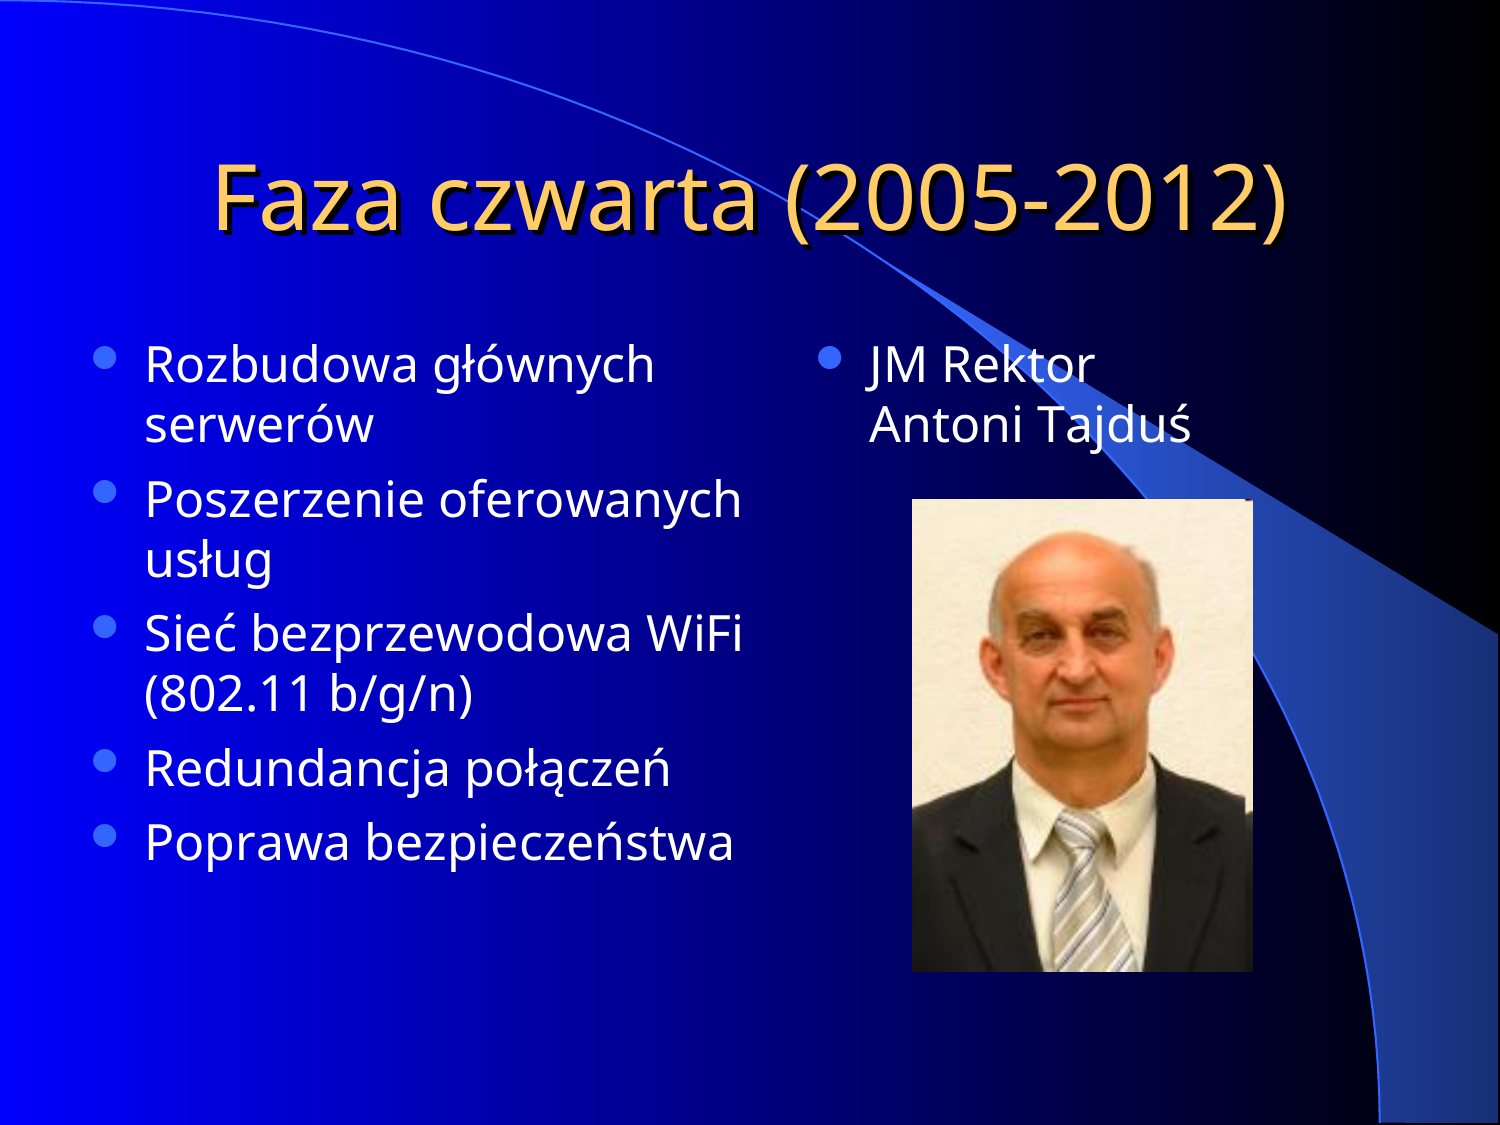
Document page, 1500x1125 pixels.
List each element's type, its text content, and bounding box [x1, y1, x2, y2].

picture [912, 499, 1253, 972]
list Rozbudowa głównych serwerów Poszerzenie oferowanych usług Sieć bezprzewodowa WiFi (802.11 b/g/n) Redundancja połączeń Poprawa bezpieczeństwa [75, 324, 763, 1000]
list JM Rektor Antoni Tajduś [800, 324, 1388, 1000]
title Faza czwarta (2005-2012) [112, 76, 1388, 312]
